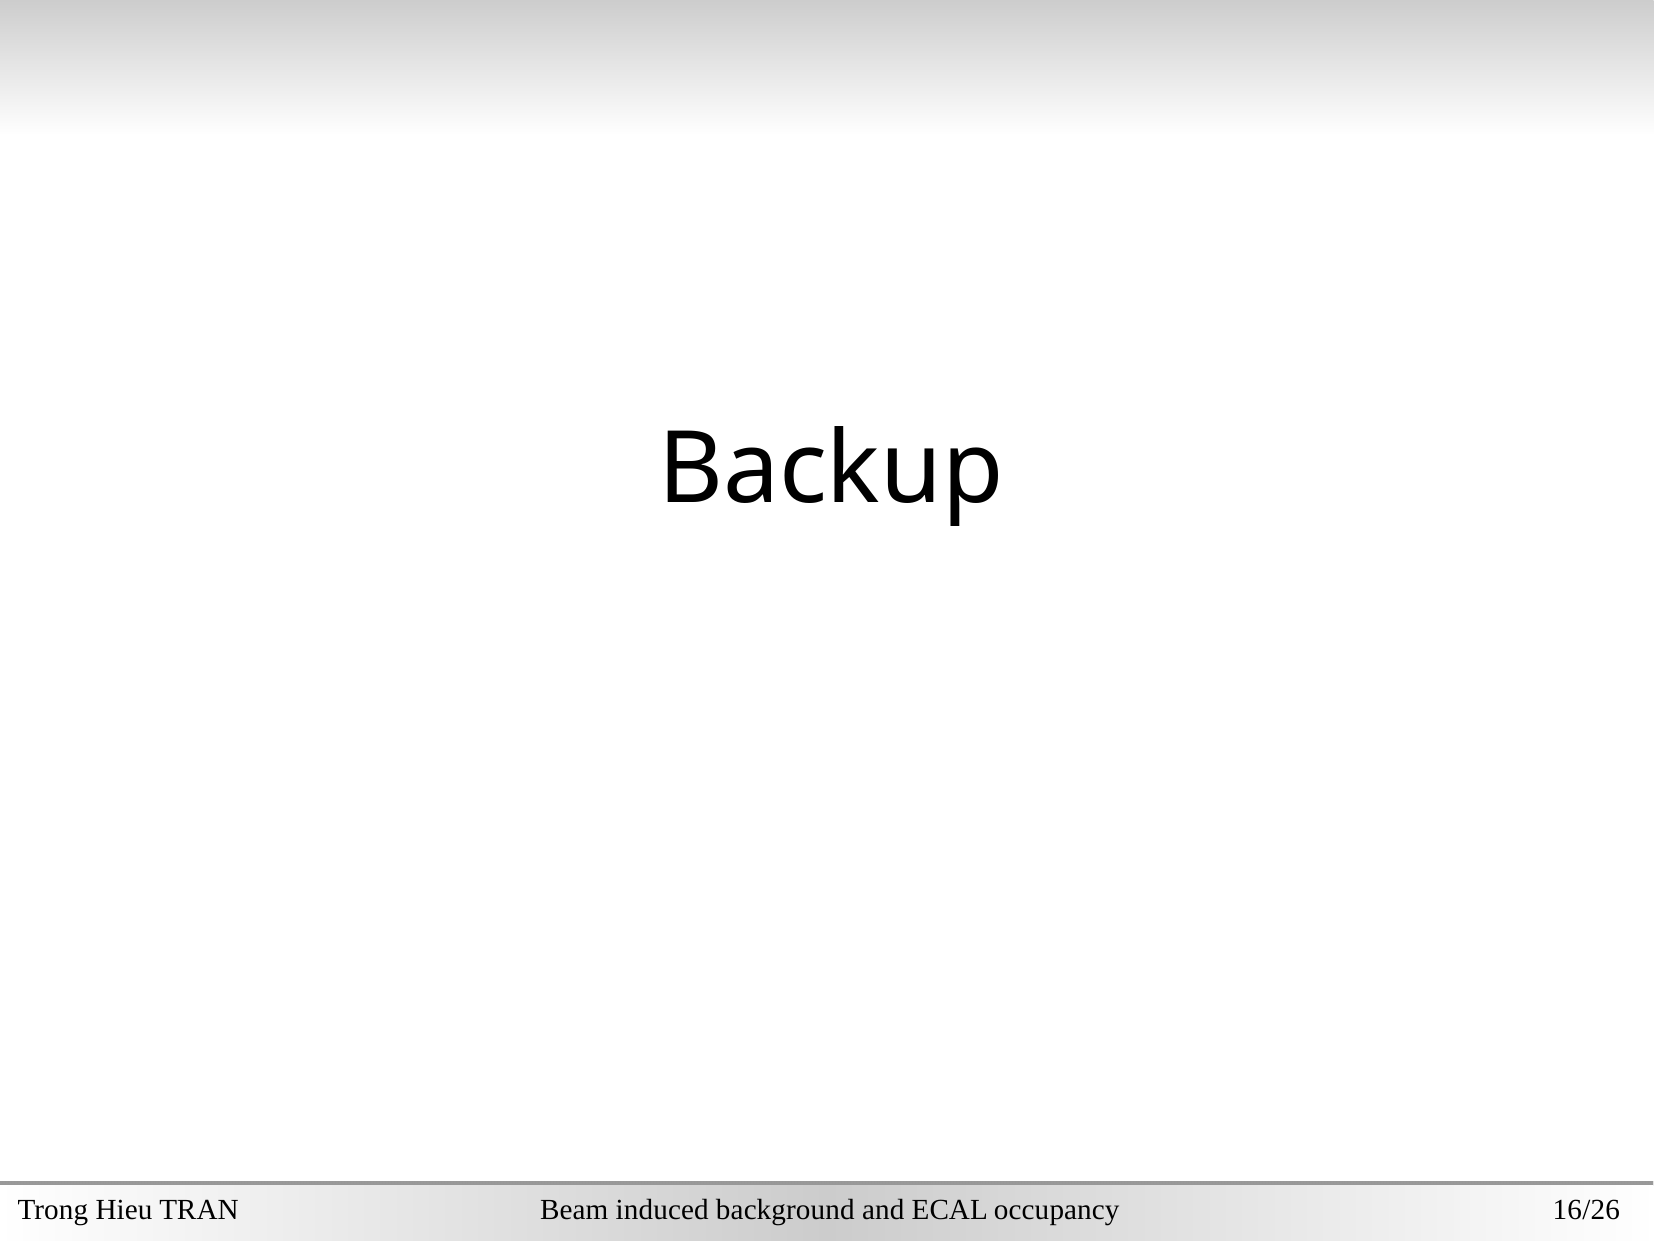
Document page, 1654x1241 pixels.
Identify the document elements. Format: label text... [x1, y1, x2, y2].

title Backup [86, 360, 1576, 568]
